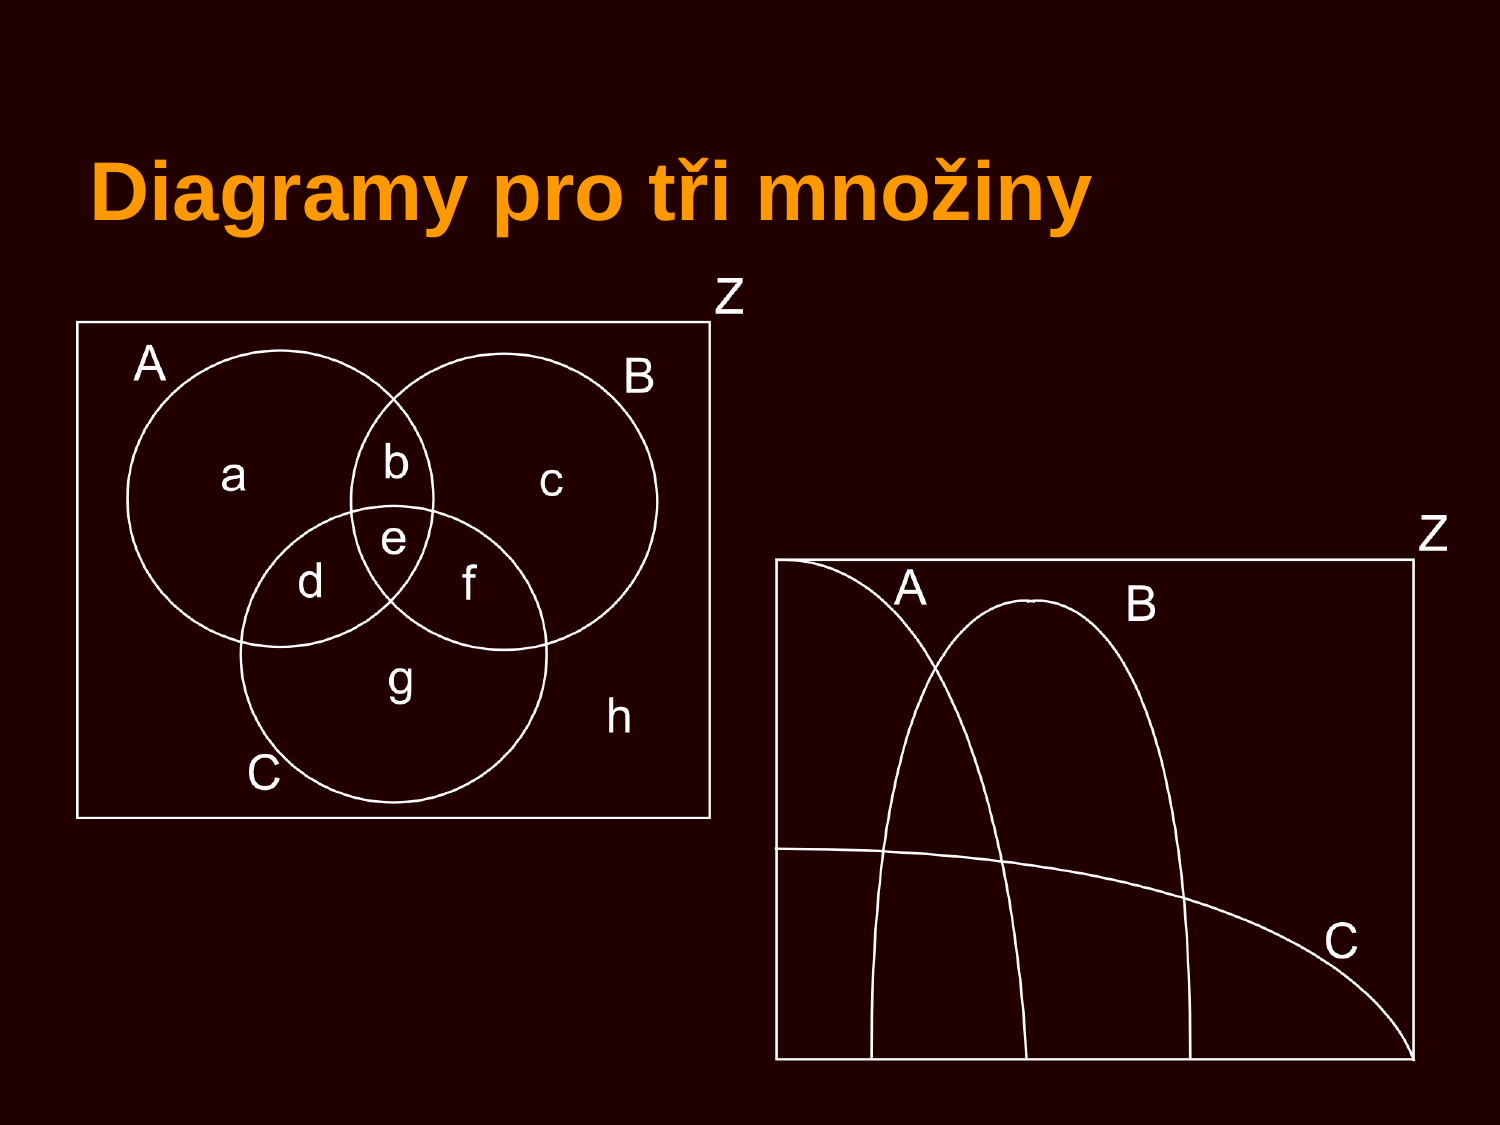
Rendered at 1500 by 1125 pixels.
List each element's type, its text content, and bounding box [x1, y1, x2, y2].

picture [76, 278, 743, 819]
picture [773, 515, 1447, 1062]
title Diagramy pro tři množiny [75, 75, 1426, 301]
